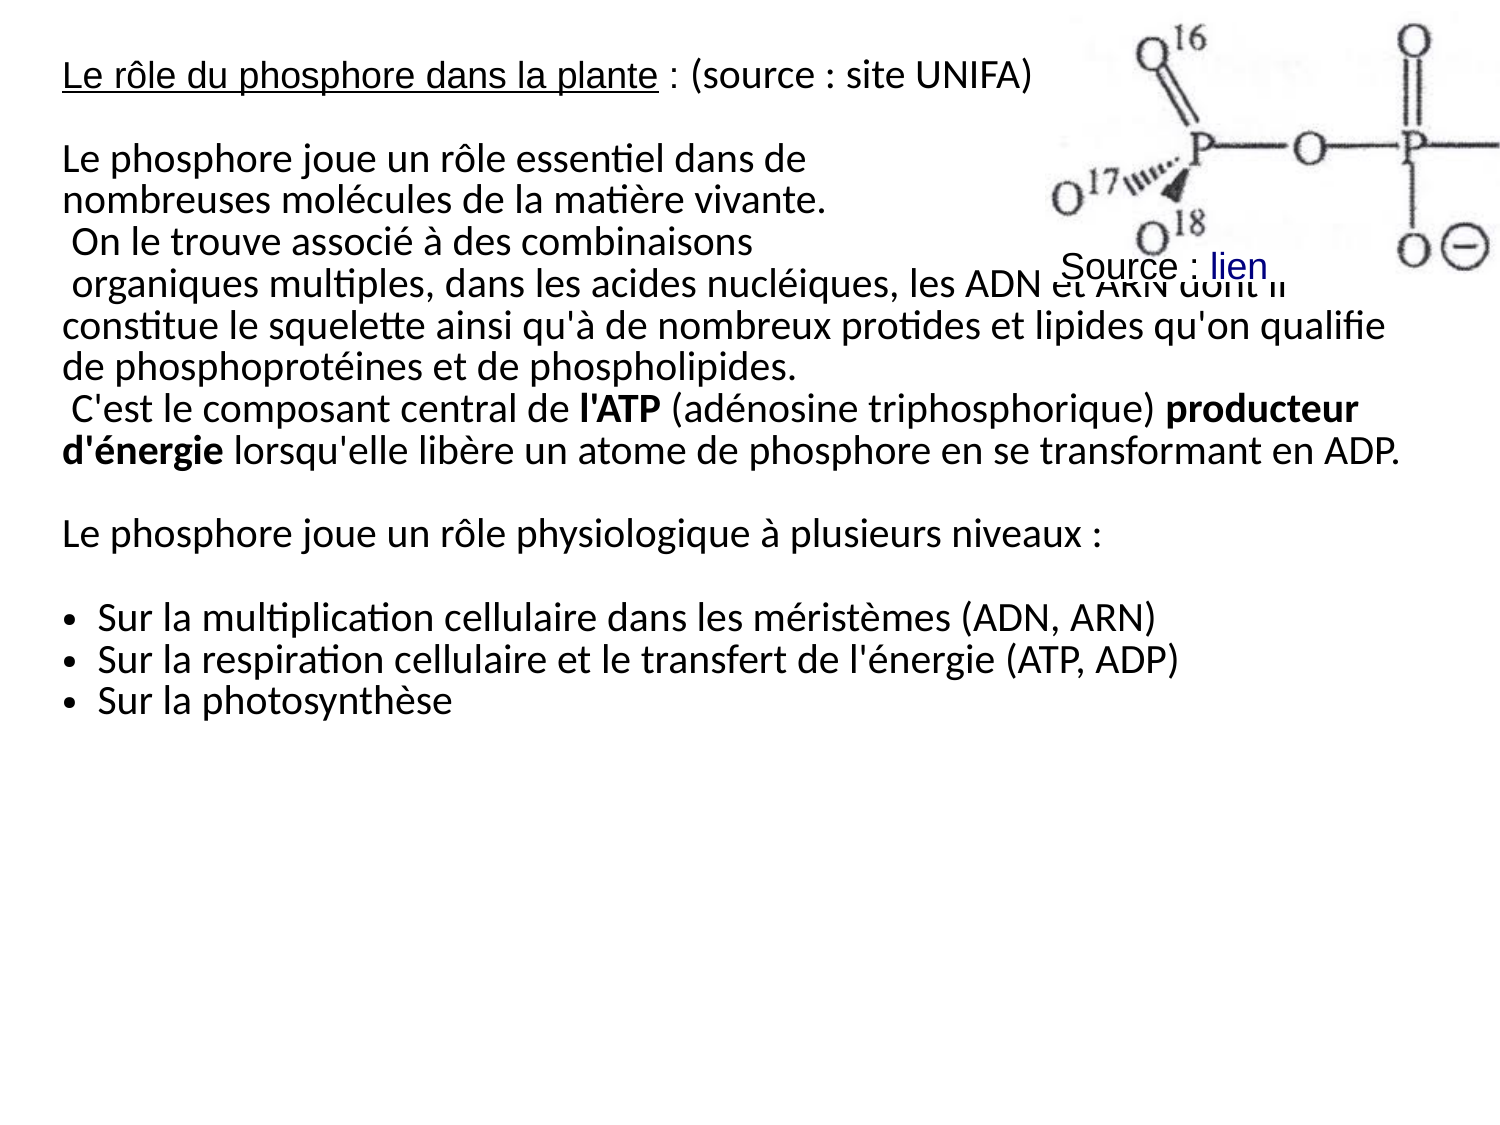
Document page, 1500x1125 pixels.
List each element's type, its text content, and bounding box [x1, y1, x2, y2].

text_box Le rôle du phosphore dans la plante : (source : site UNIFA) Le phosphore joue un rôle essentiel dans de nombreuses molécules de la matière vivante. On le trouve associé à des combinaisons organiques multiples, dans les acides nucléiques, les ADN et ARN dont il constitue le squelette ainsi qu'à de nombreux protides et lipides qu'on qualifie de phosphoprotéines et de phospholipides. C'est le composant central de l'ATP (adénosine triphosphorique) producteur d'énergie lorsqu'elle libère un atome de phosphore en se transformant en ADP. Le phosphore joue un rôle physiologique à plusieurs niveaux : Sur la multiplication cellulaire dans les méristèmes (ADN, ARN) Sur la respiration cellulaire et le transfert de l'énergie (ATP, ADP) Sur la photosynthèse [47, 47, 1425, 1063]
picture [1045, 11, 1500, 283]
text_box Source : lien [1045, 238, 1477, 296]
